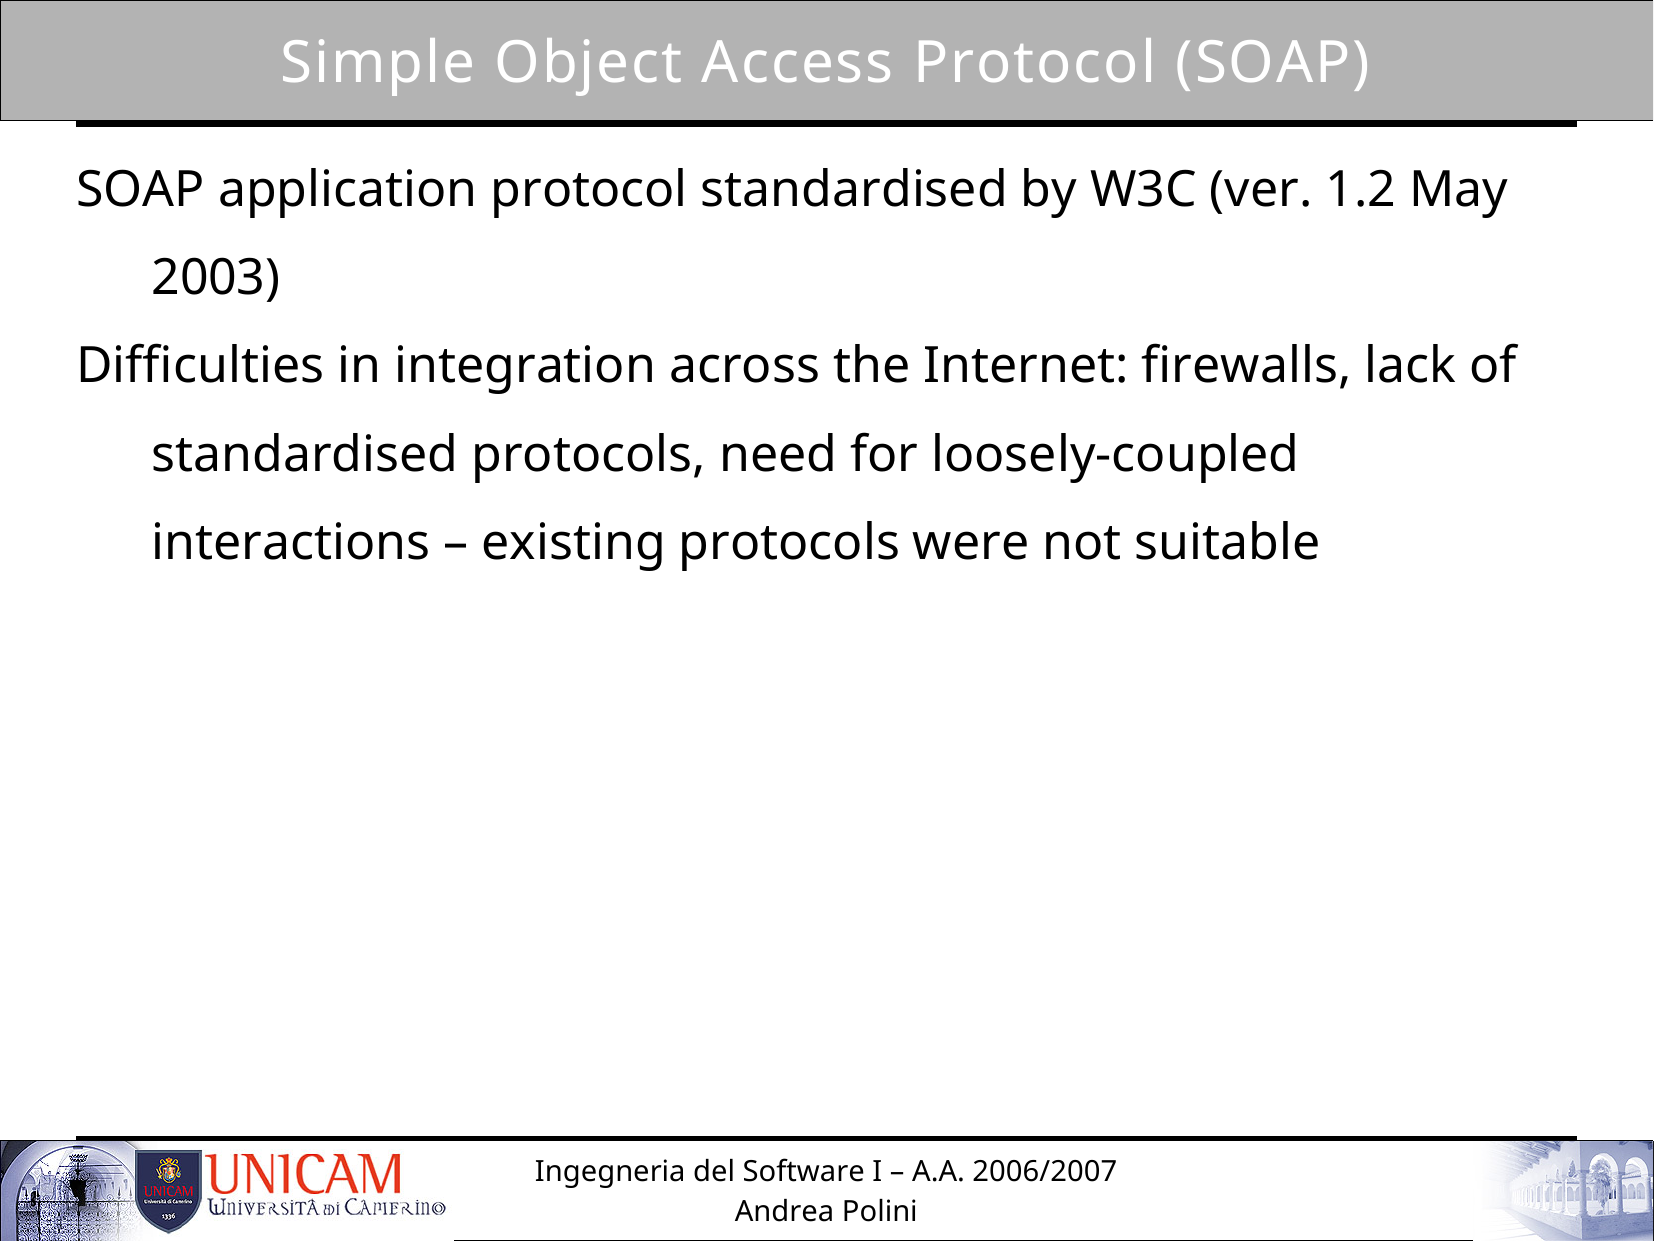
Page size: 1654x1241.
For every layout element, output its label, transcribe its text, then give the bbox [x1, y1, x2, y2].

list SOAP application protocol standardised by W3C (ver. 1.2 May 2003) Difficulties in integration across the Internet: firewalls, lack of standardised protocols, need for loosely-coupled interactions – existing protocols were not suitable [76, 152, 1577, 656]
title Simple Object Access Protocol (SOAP) [0, 0, 1653, 121]
picture [1473, 1141, 1654, 1241]
picture [0, 1141, 454, 1241]
